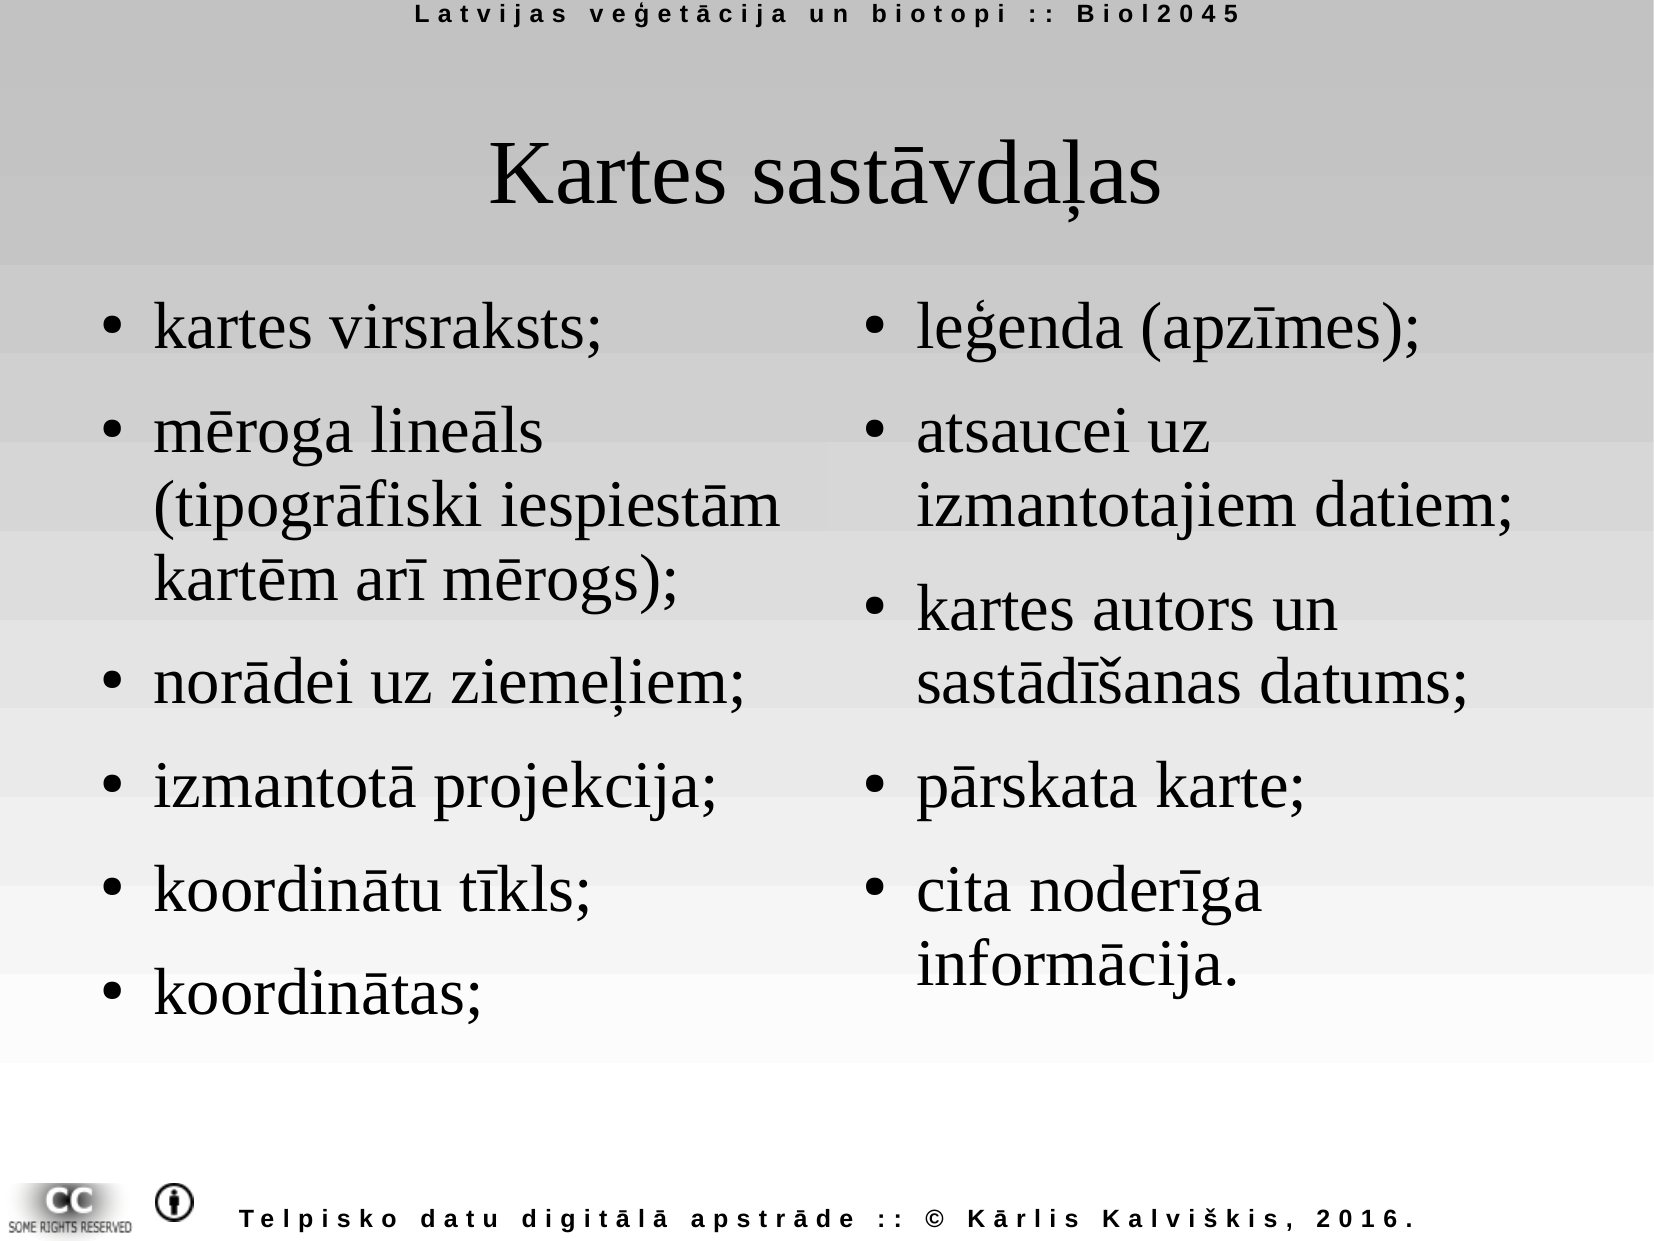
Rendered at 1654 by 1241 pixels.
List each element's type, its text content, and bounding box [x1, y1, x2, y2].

picture [0, 0, 1654, 1241]
list kartes virsraksts; mēroga lineāls (tipogrāfiski iespiestām kartēm arī mērogs); norādei uz ziemeļiem; izmantotā projekcija; koordinātu tīkls; koordinātas; [82, 289, 809, 1113]
title Kartes sastāvdaļas [29, 49, 1625, 296]
list leģenda (apzīmes); atsaucei uz izmantotajiem datiem; kartes autors un sastādīšanas datums; pārskata karte; cita noderīga informācija. [845, 289, 1572, 1113]
